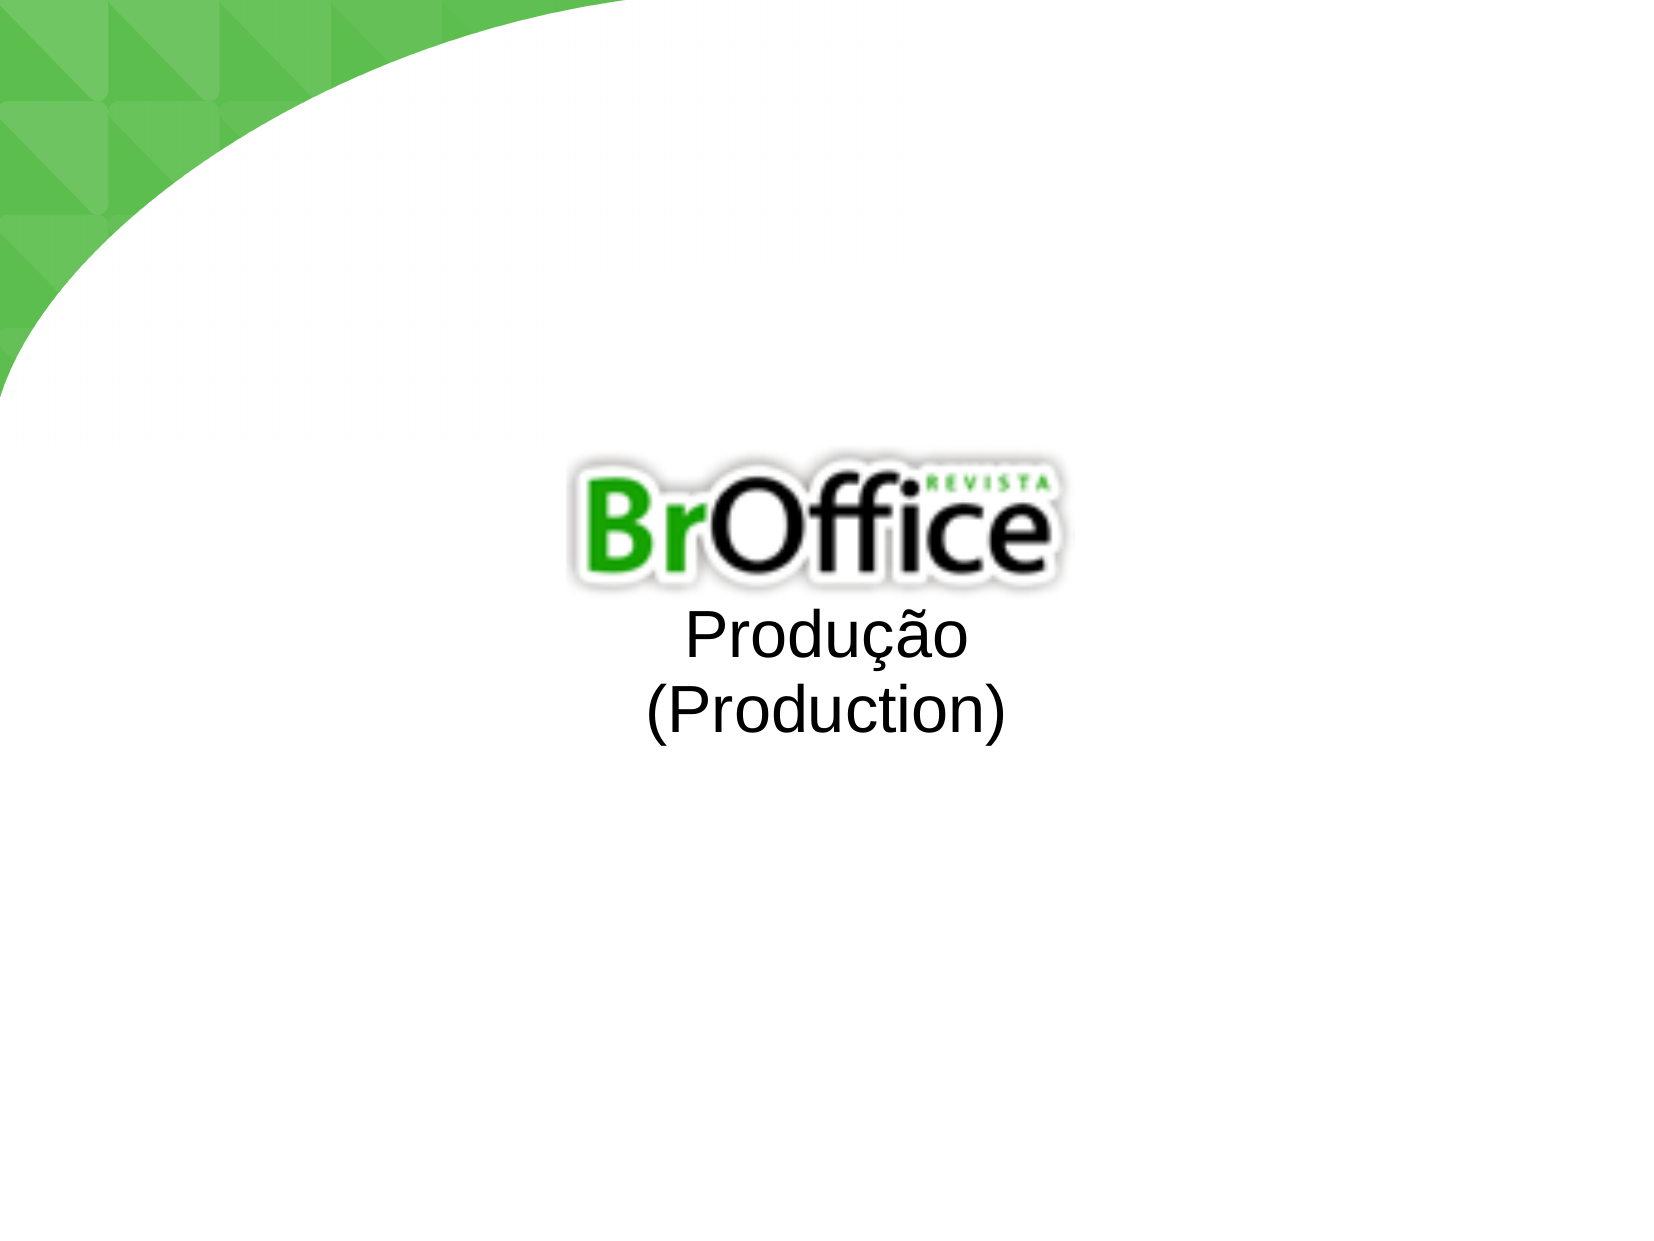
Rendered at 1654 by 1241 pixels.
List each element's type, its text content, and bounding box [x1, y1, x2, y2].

subtitle Produção (Production) [82, 49, 1571, 1109]
